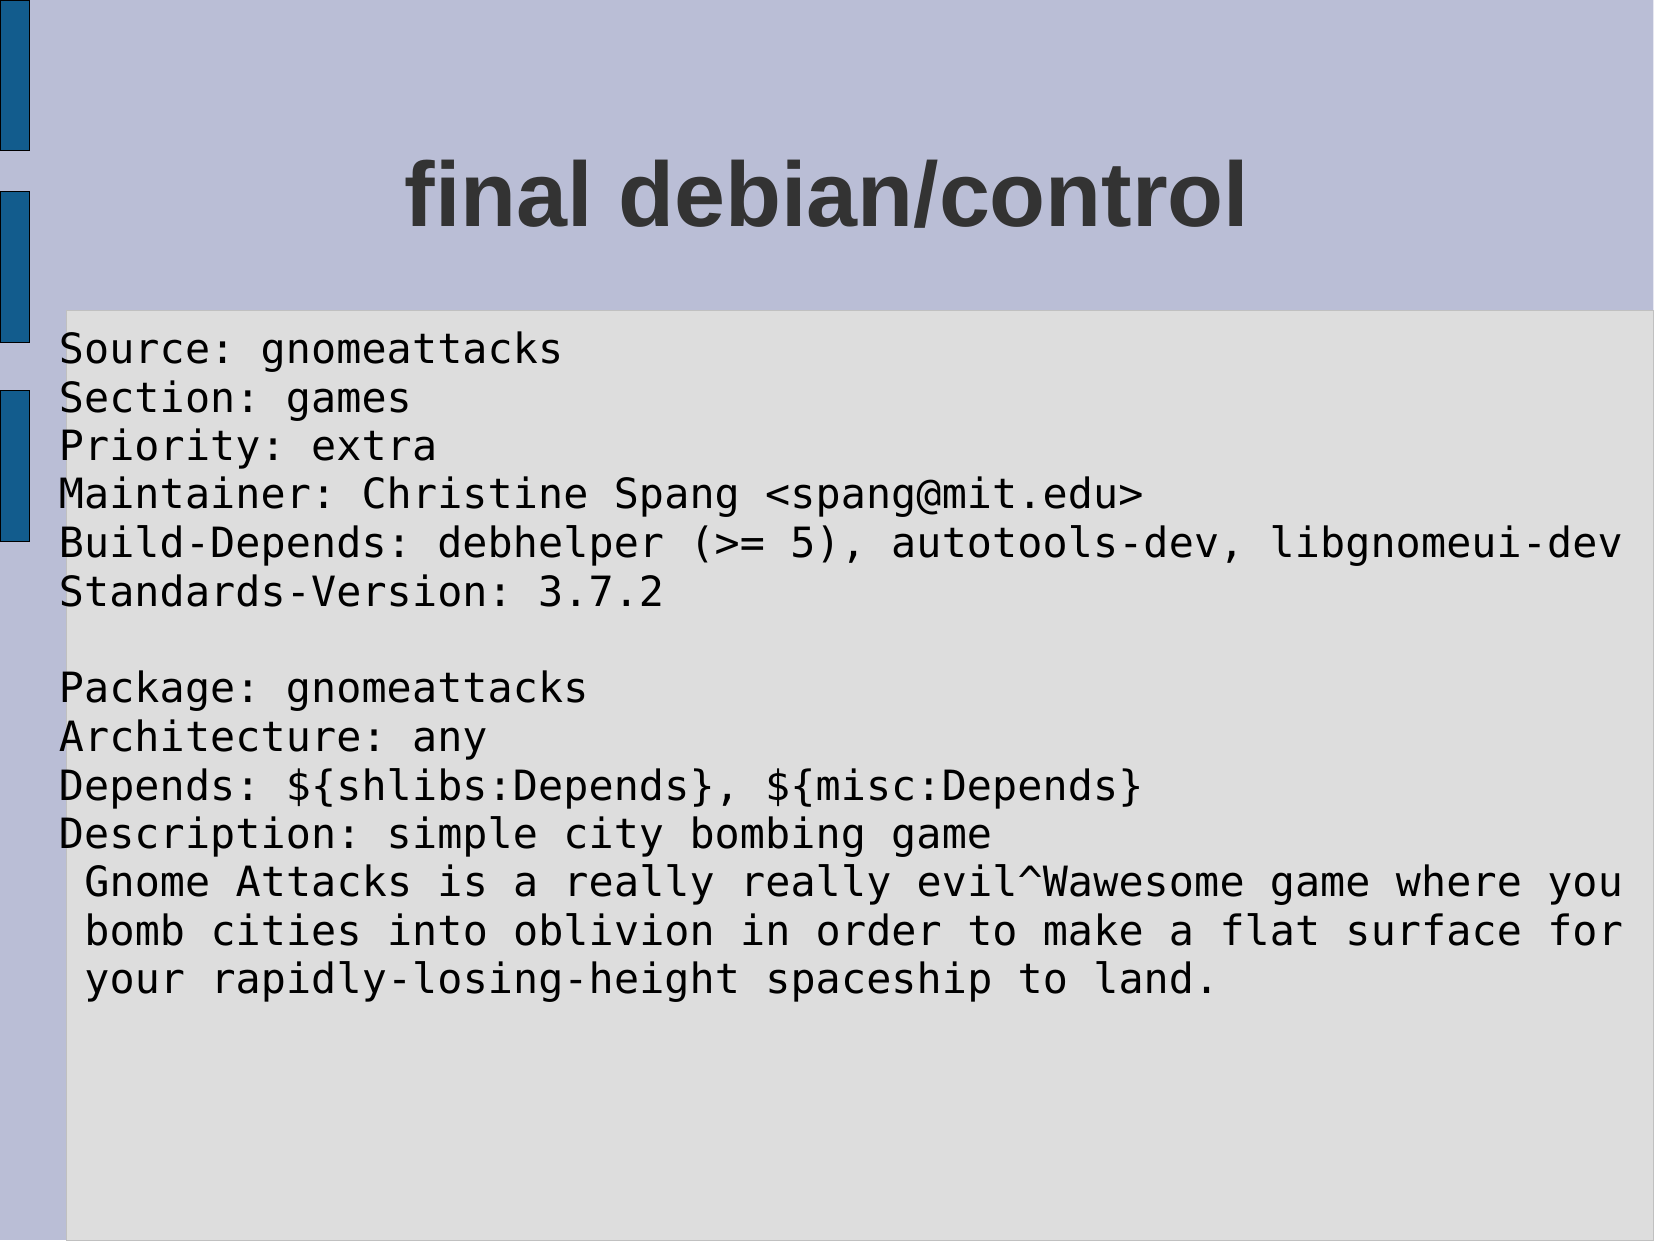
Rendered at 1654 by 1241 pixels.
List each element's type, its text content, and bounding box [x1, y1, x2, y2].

title final debian/control [121, 91, 1534, 299]
text_box Source: gnomeattacks Section: games Priority: extra Maintainer: Christine Spang <spang@mit.edu> Build-Depends: debhelper (>= 5), autotools-dev, libgnomeui-dev Standards-Version: 3.7.2 Package: gnomeattacks Architecture: any Depends: ${shlibs:Depends}, ${misc:Depends} Description: simple city bombing game Gnome Attacks is a really really evil^Wawesome game where you bomb cities into oblivion in order to make a flat surface for your rapidly-losing-height spaceship to land. [59, 324, 1654, 1099]
